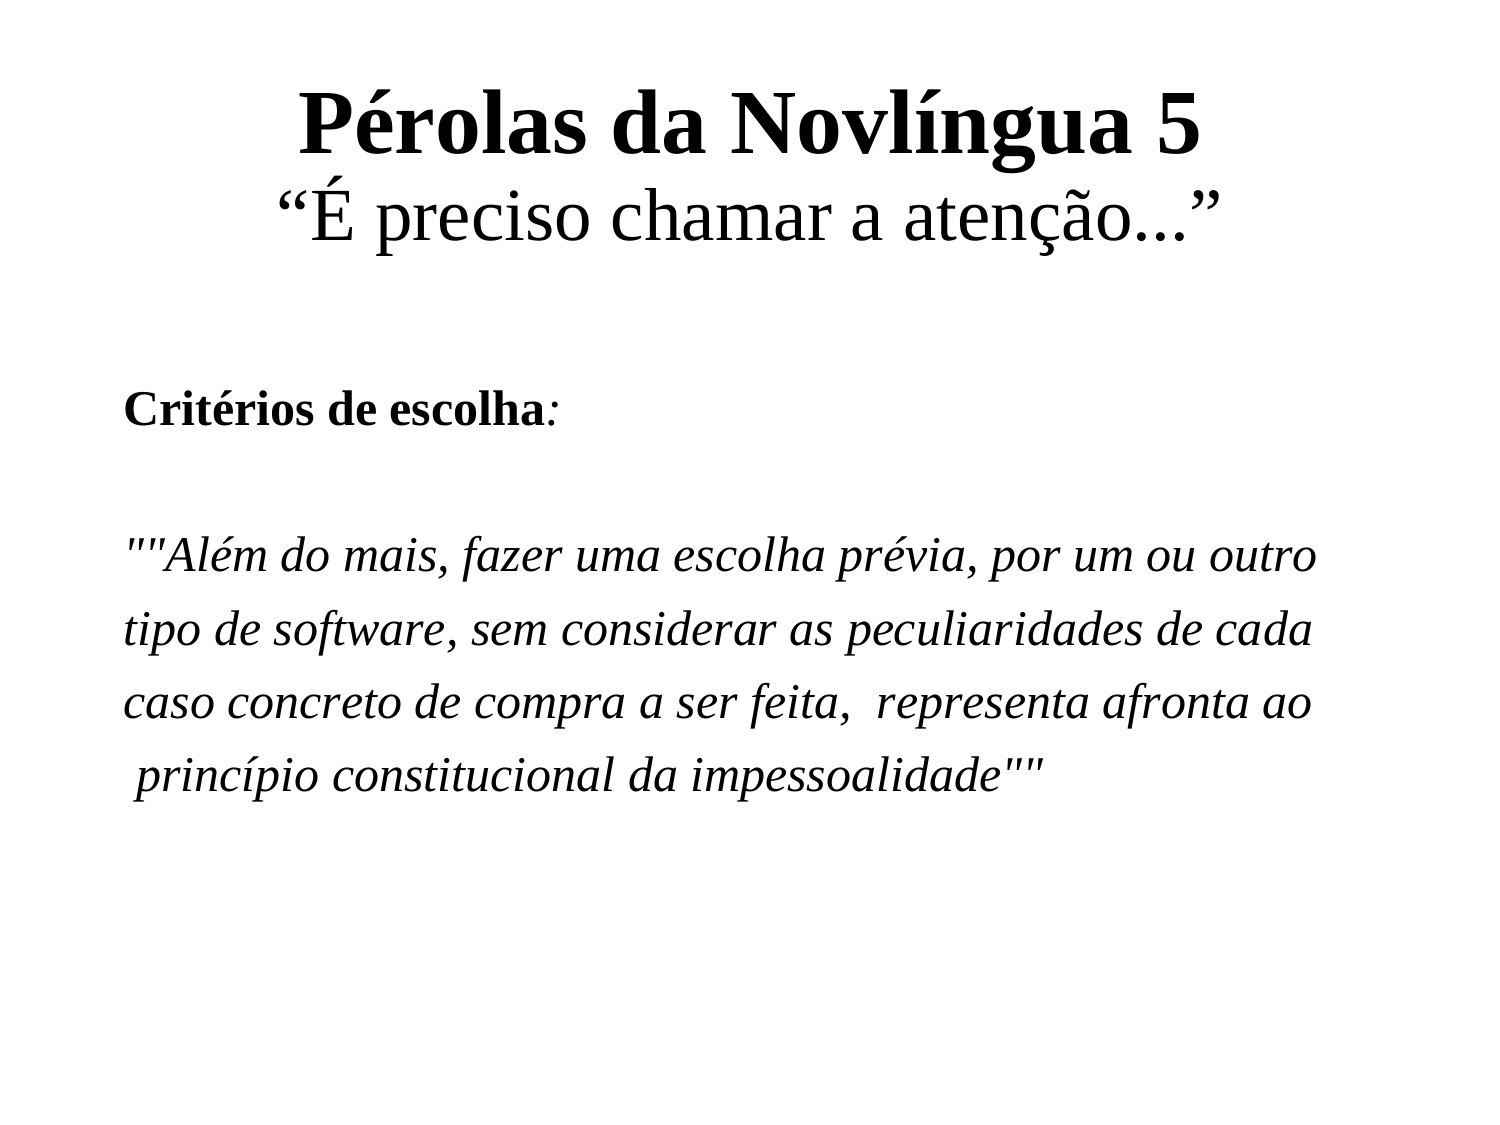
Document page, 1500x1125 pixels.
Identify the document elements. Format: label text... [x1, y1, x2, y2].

title Pérolas da Novlíngua 5 “É preciso chamar a atenção...” [100, 64, 1401, 265]
text_box Critérios de escolha: ""Além do mais, fazer uma escolha prévia, por um ou outro tipo de software, sem considerar as peculiaridades de cada caso concreto de compra a ser feita, representa afronta ao princípio constitucional da impessoalidade"" [123, 380, 1364, 876]
